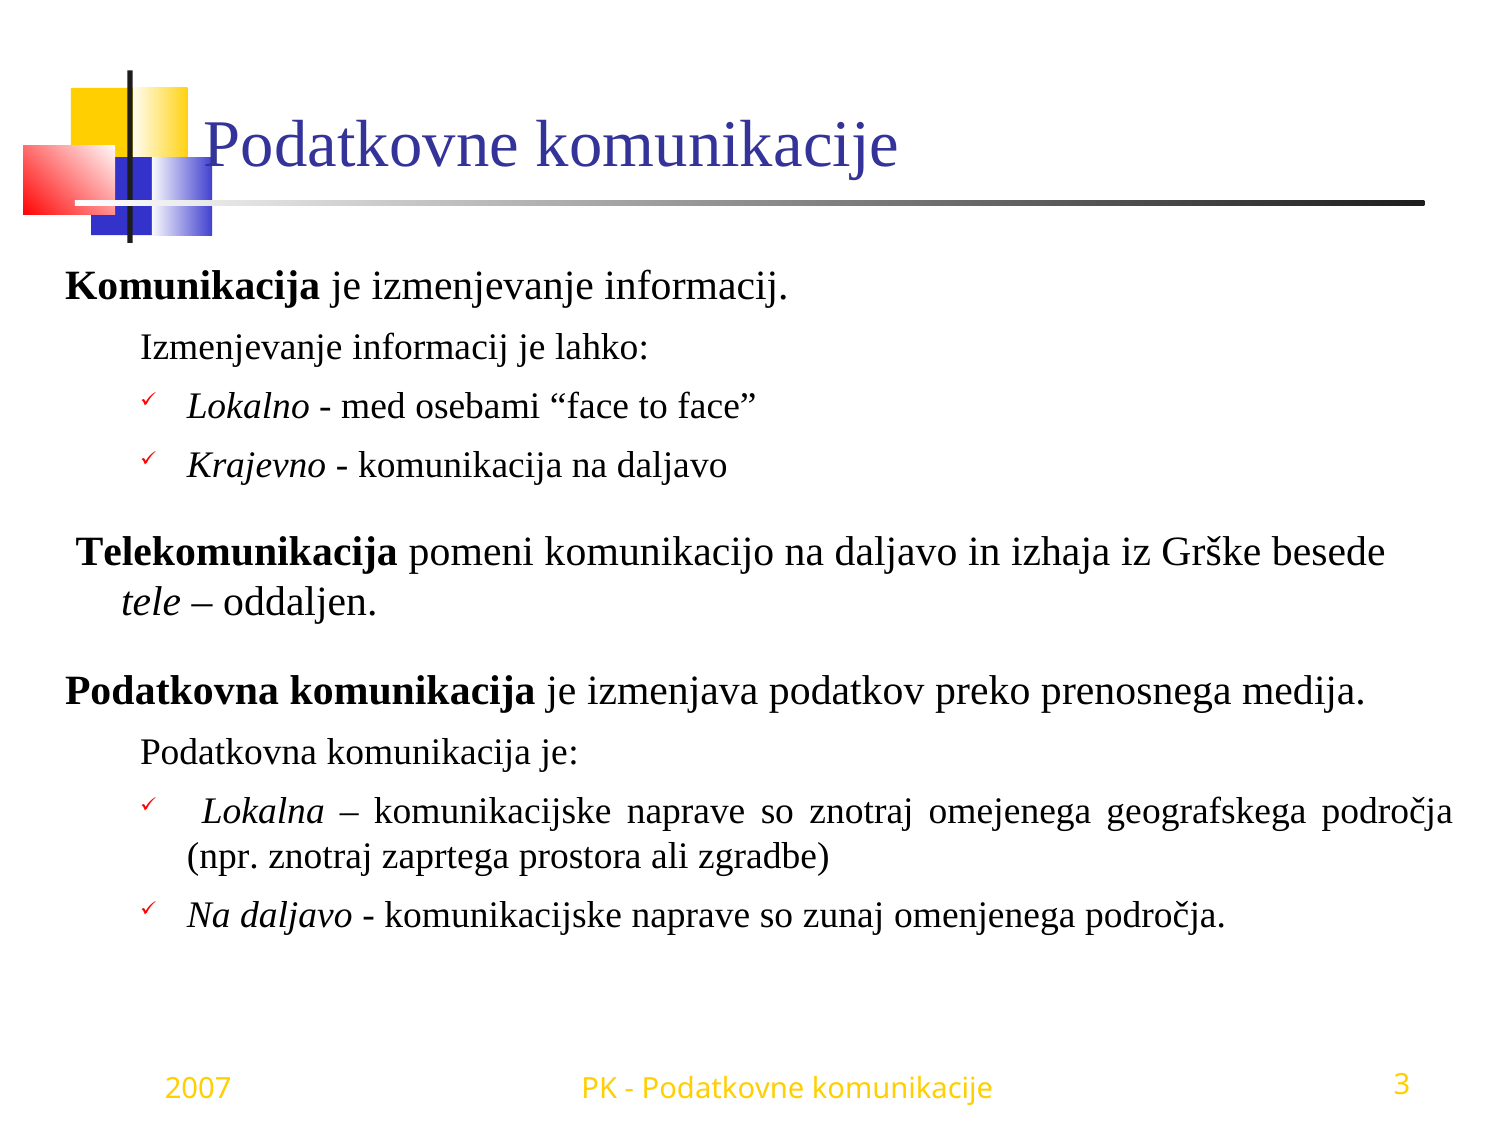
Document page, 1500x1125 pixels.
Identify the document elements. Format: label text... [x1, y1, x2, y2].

text_box PK - Podatkovne komunikacije [549, 1037, 1026, 1113]
title Podatkovne komunikacije [188, 92, 1468, 188]
text_box 2007 [150, 1037, 463, 1113]
list Komunikacija je izmenjevanje informacij. Izmenjevanje informacij je lahko: Lokalno - med osebami “face to face” Krajevno - komunikacija na daljavo Telekomunikacija pomeni komunikacijo na daljavo in izhaja iz Grške besede tele – oddaljen. Podatkovna komunikacija je izmenjava podatkov preko prenosnega medija. Podatkovna komunikacija je: Lokalna – komunikacijske naprave so znotraj omejenega geografskega področja (npr. znotraj zaprtega prostora ali zgradbe) Na daljavo - komunikacijske naprave so zunaj omenjenega področja. [50, 249, 1469, 1007]
text_box <number> [1112, 1037, 1426, 1113]
